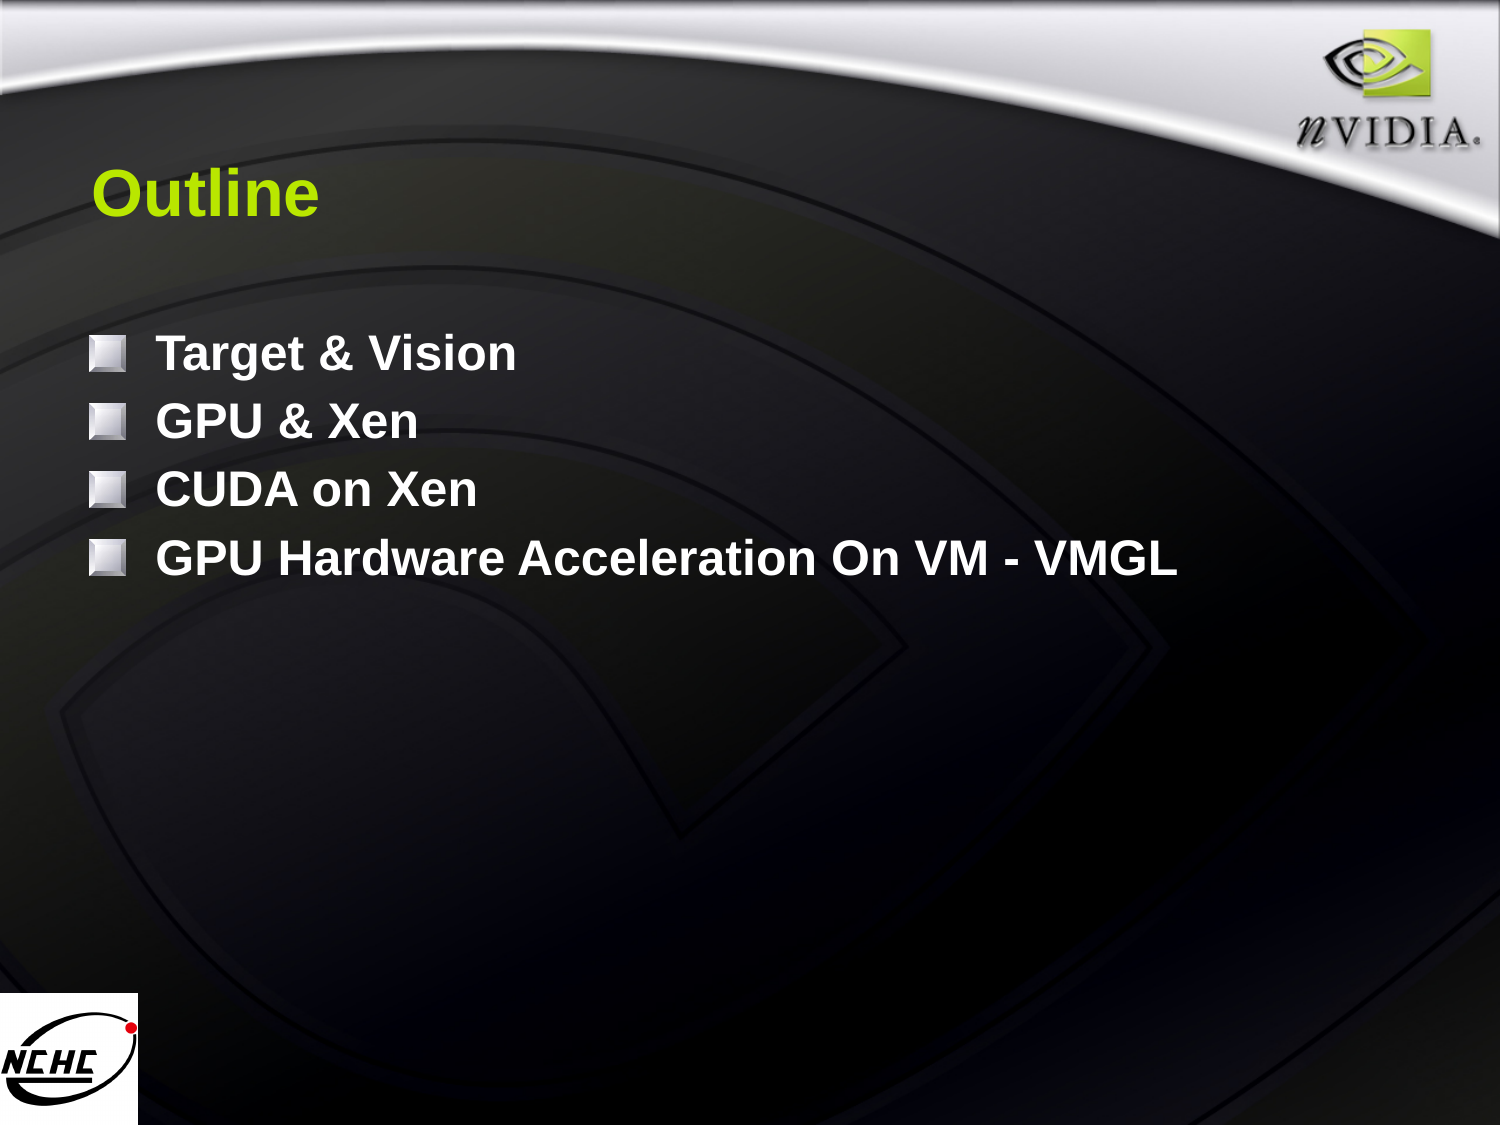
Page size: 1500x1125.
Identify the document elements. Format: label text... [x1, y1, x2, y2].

list Target & Vision GPU & Xen CUDA on Xen GPU Hardware Acceleration On VM - VMGL [89, 325, 1440, 1011]
title Outline [91, 145, 1213, 242]
picture [0, 0, 1500, 1125]
